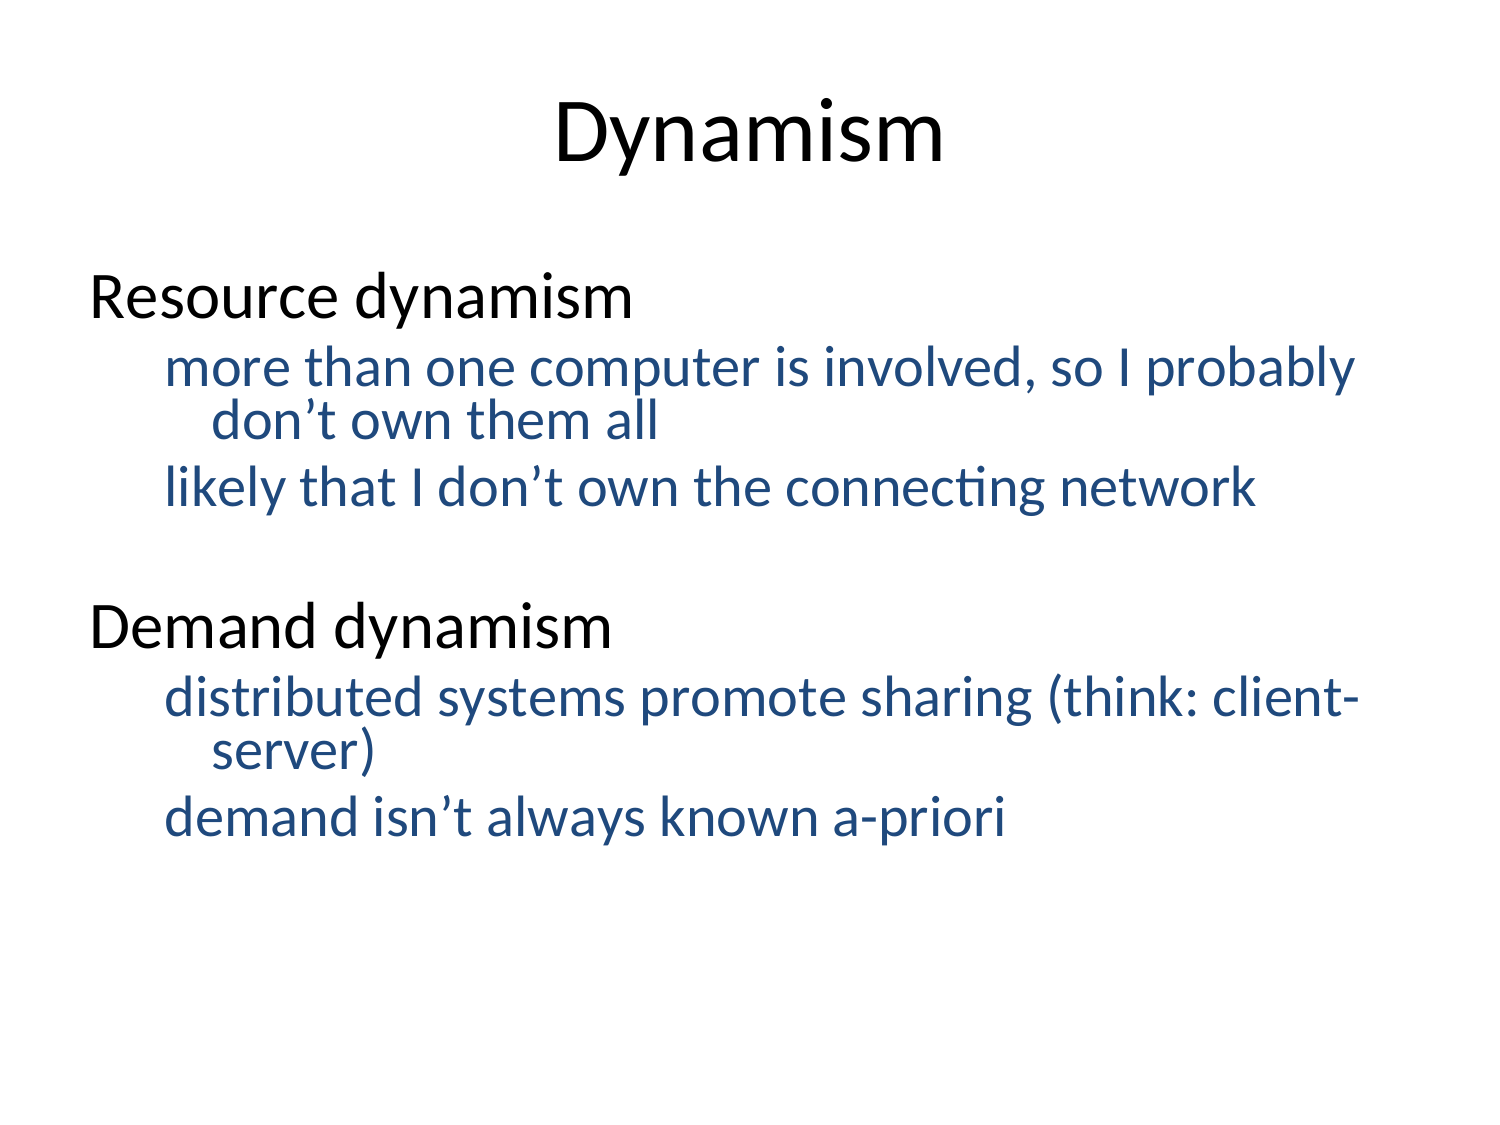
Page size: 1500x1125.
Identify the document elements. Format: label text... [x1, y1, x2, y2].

title Dynamism [75, 45, 1426, 233]
list Resource dynamism more than one computer is involved, so I probably don’t own them all likely that I don’t own the connecting network Demand dynamism distributed systems promote sharing (think: client-server) demand isn’t always known a-priori [75, 262, 1426, 1006]
